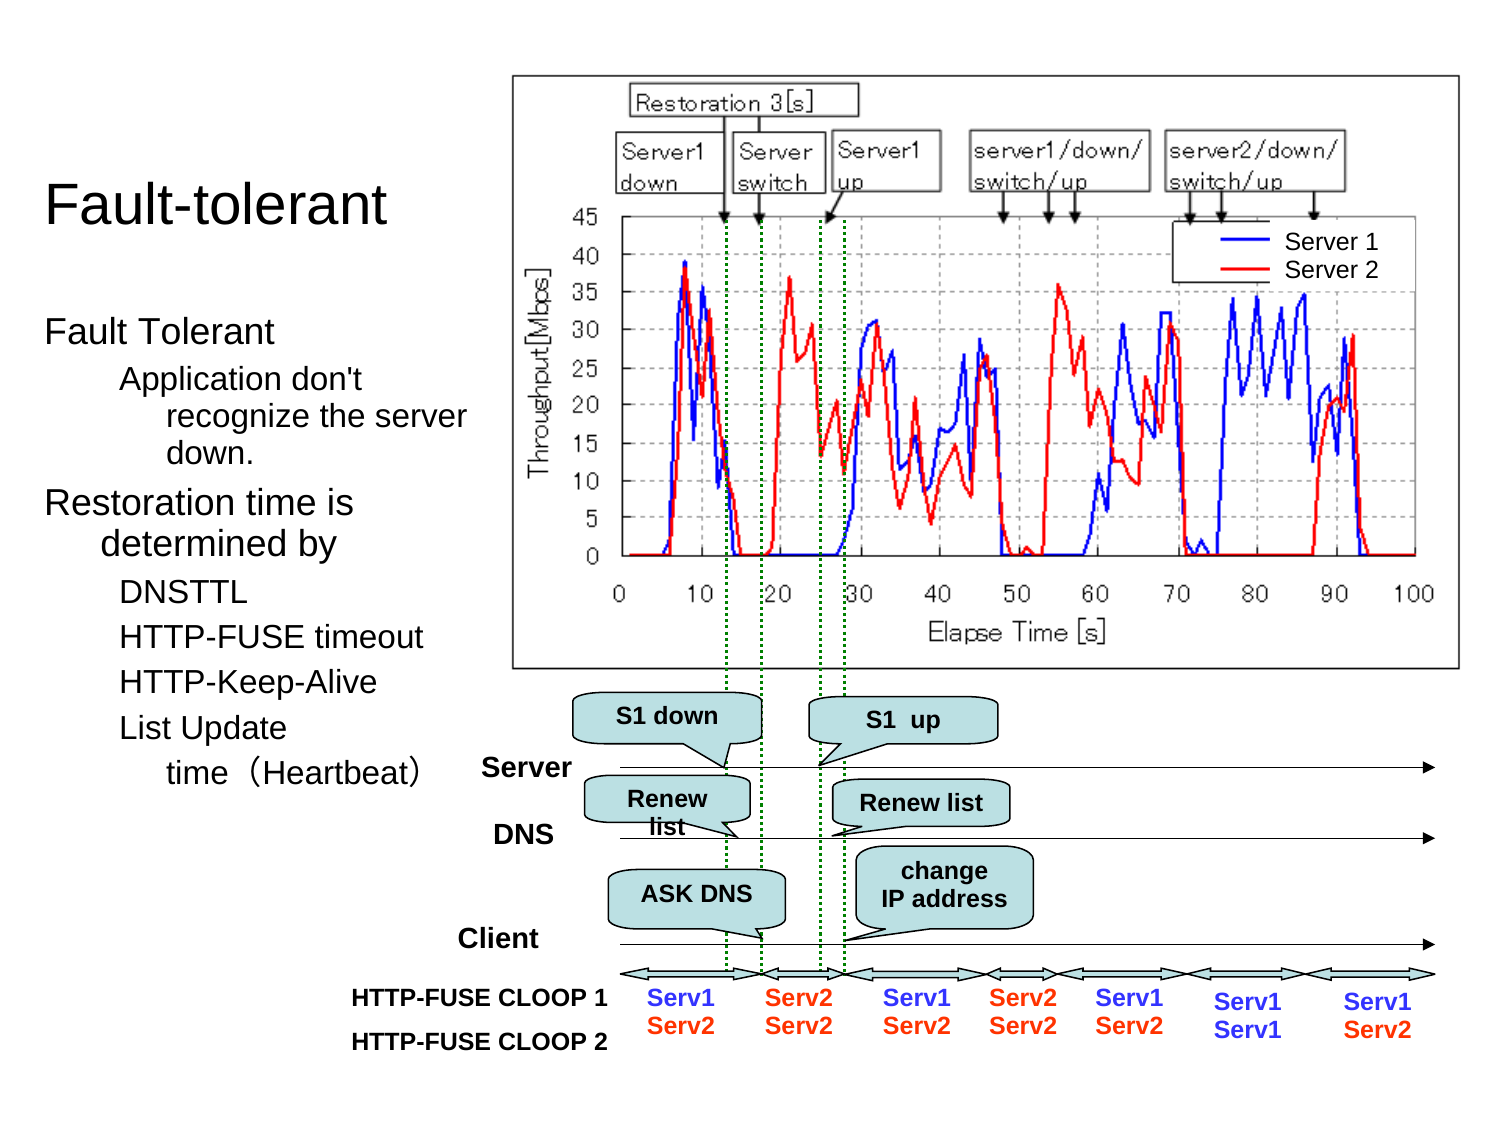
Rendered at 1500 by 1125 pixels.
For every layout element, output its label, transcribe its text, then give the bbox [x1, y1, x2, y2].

text_box Renew list [831, 779, 1010, 836]
text_box change IP address [844, 846, 1034, 941]
text_box Serv1 Serv2 [868, 976, 974, 1048]
text_box S1 up [809, 696, 998, 766]
text_box Fault Tolerant Application don't recognize the server down. Restoration time is determined by DNSTTL HTTP-FUSE timeout HTTP-Keep-Alive List Update time（Heartbeat） [29, 302, 502, 1012]
text_box Server 1 Server 2 [1269, 219, 1415, 292]
text_box DNS [478, 810, 656, 859]
text_box Client [442, 914, 632, 963]
text_box Serv1 Serv2 [1328, 980, 1436, 1052]
text_box HTTP-FUSE CLOOP 1 HTTP-FUSE CLOOP 2 [336, 976, 656, 1064]
text_box Serv1 Serv2 [1080, 976, 1188, 1048]
text_box Serv1 Serv1 [1198, 980, 1306, 1052]
text_box S1 down [572, 692, 762, 768]
text_box Server [466, 743, 597, 792]
text_box Serv2 Serv2 [974, 976, 1080, 1048]
title Fault-tolerant [29, 125, 1380, 283]
text_box Serv1 Serv2 [656, 976, 739, 1048]
text_box Renew list [584, 775, 751, 837]
text_box ASK DNS [608, 869, 786, 939]
text_box [620, 968, 1436, 980]
text_box Serv2 Serv2 [749, 976, 857, 1048]
picture [503, 66, 1471, 679]
